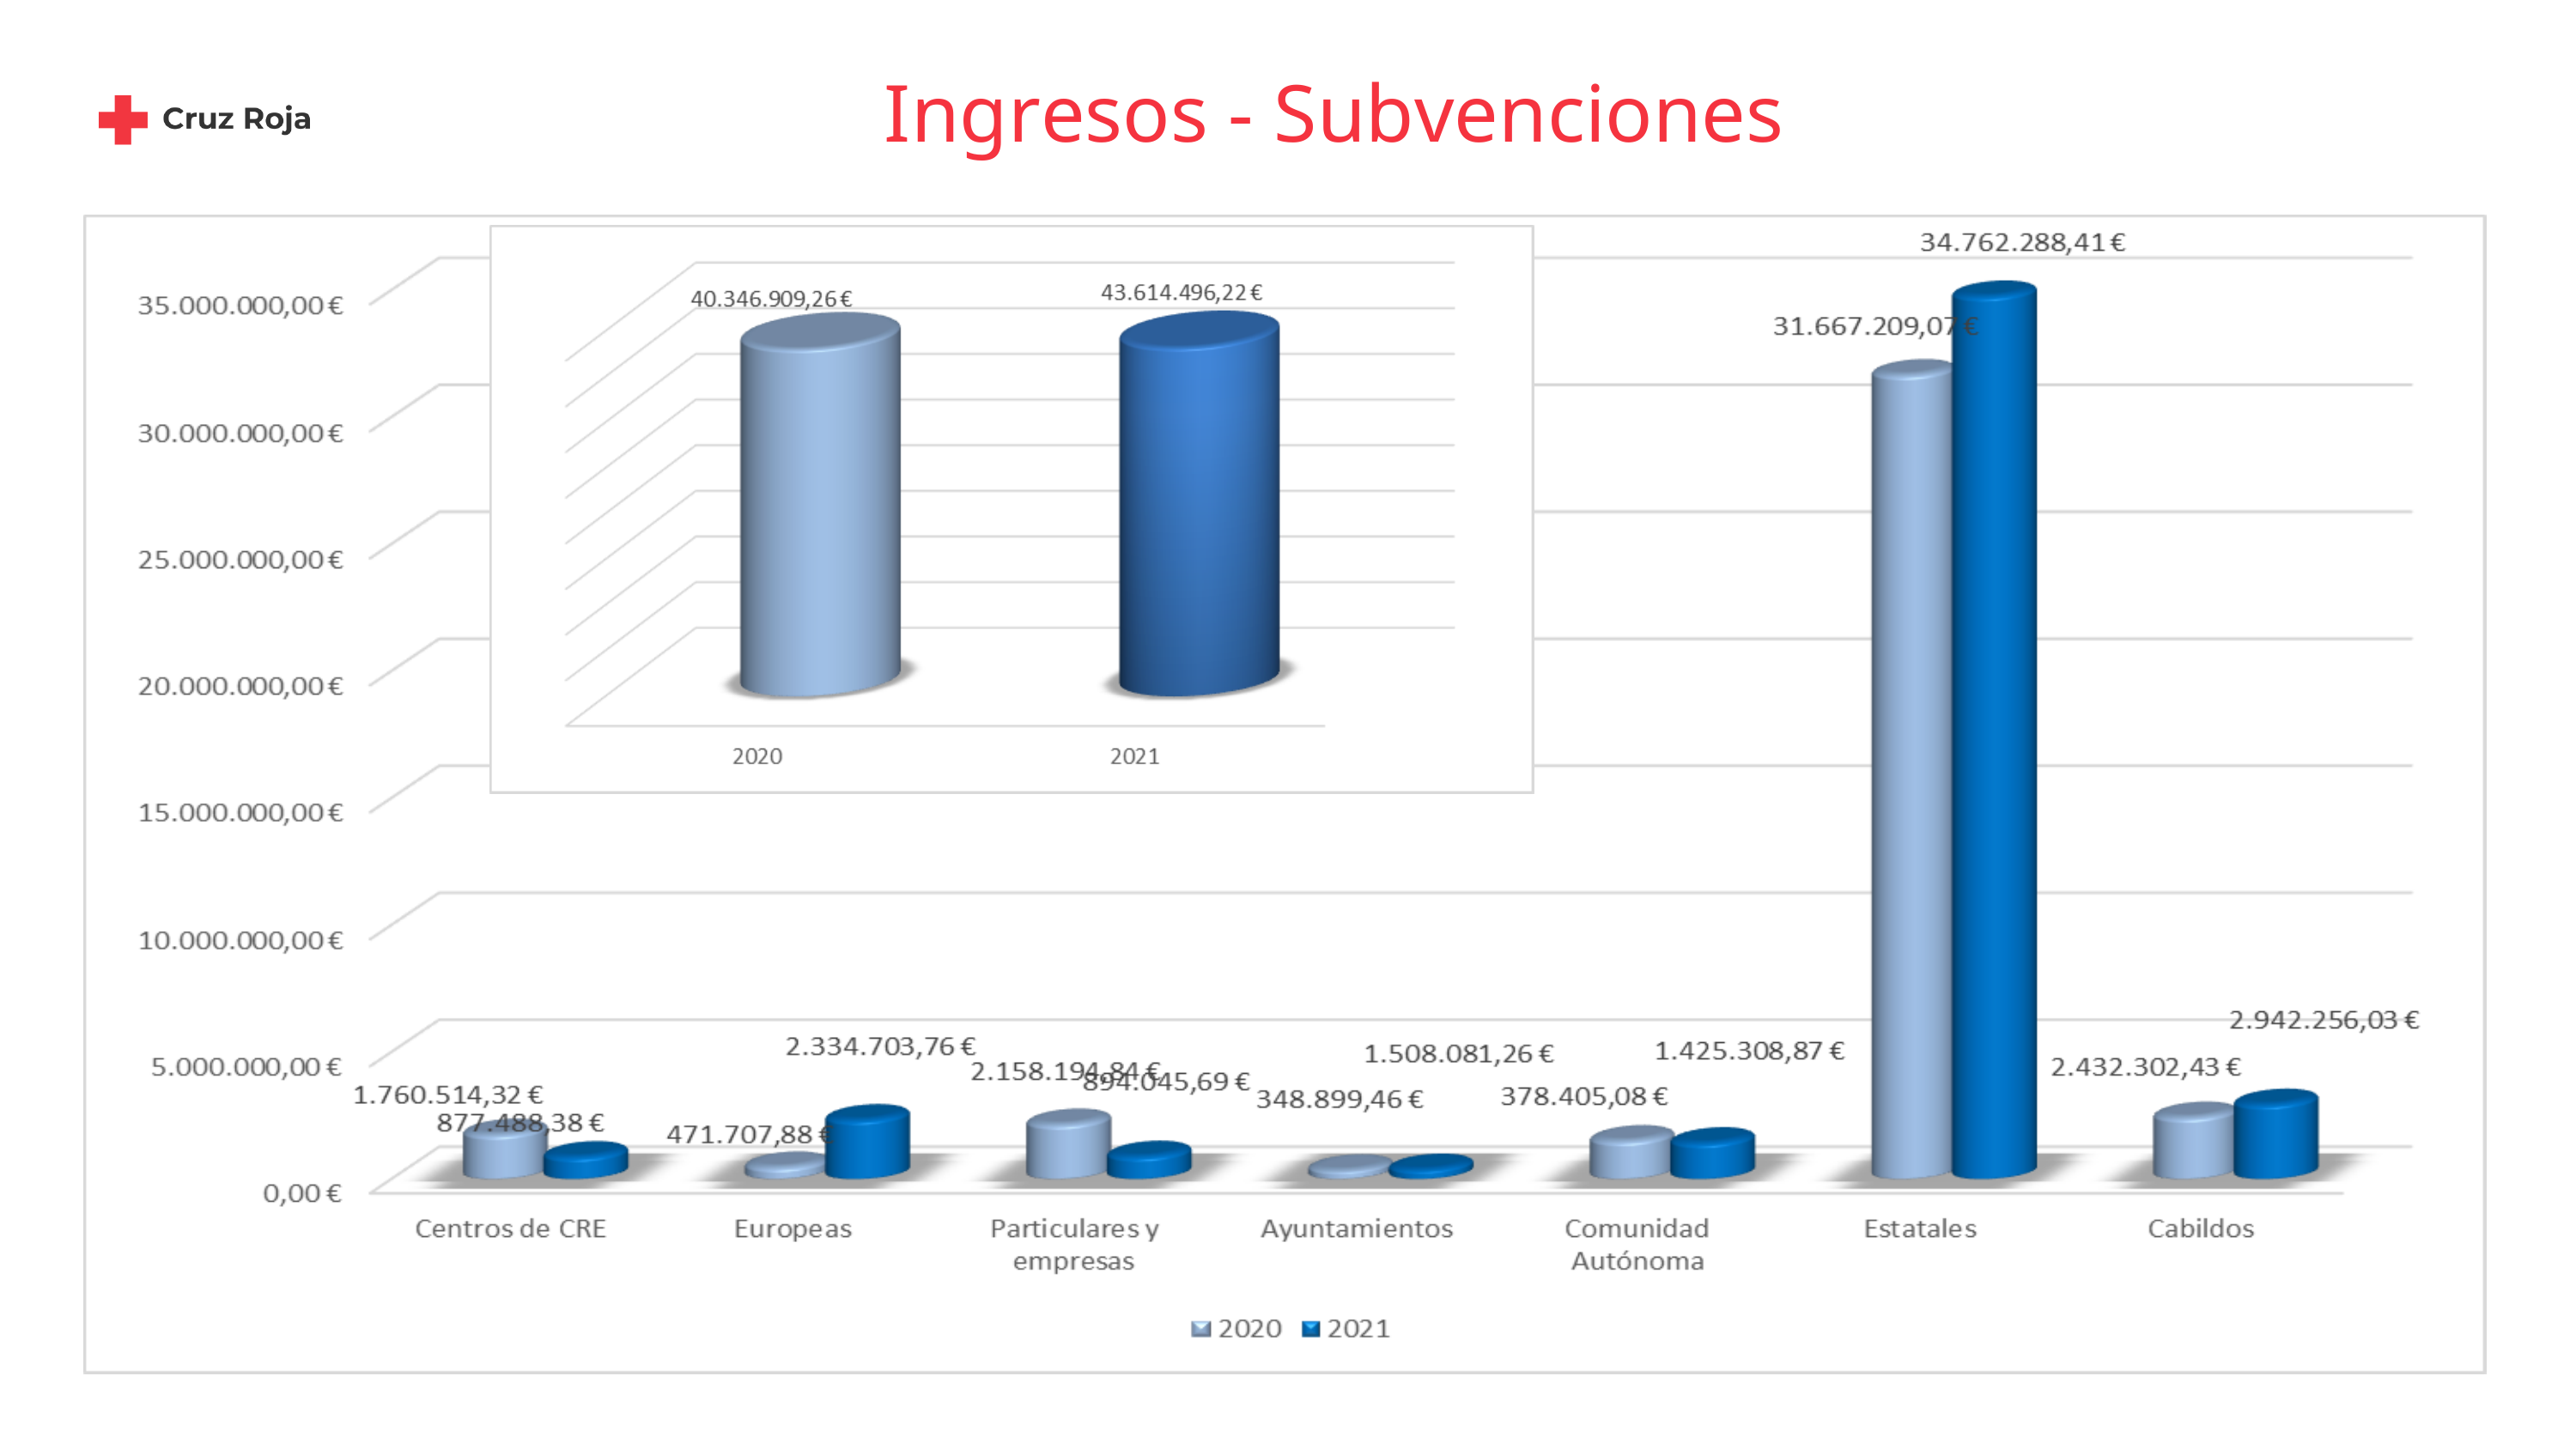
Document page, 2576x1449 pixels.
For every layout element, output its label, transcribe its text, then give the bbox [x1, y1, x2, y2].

text_box Ingresos - Subvenciones [871, 75, 2501, 165]
picture [83, 215, 2487, 1374]
